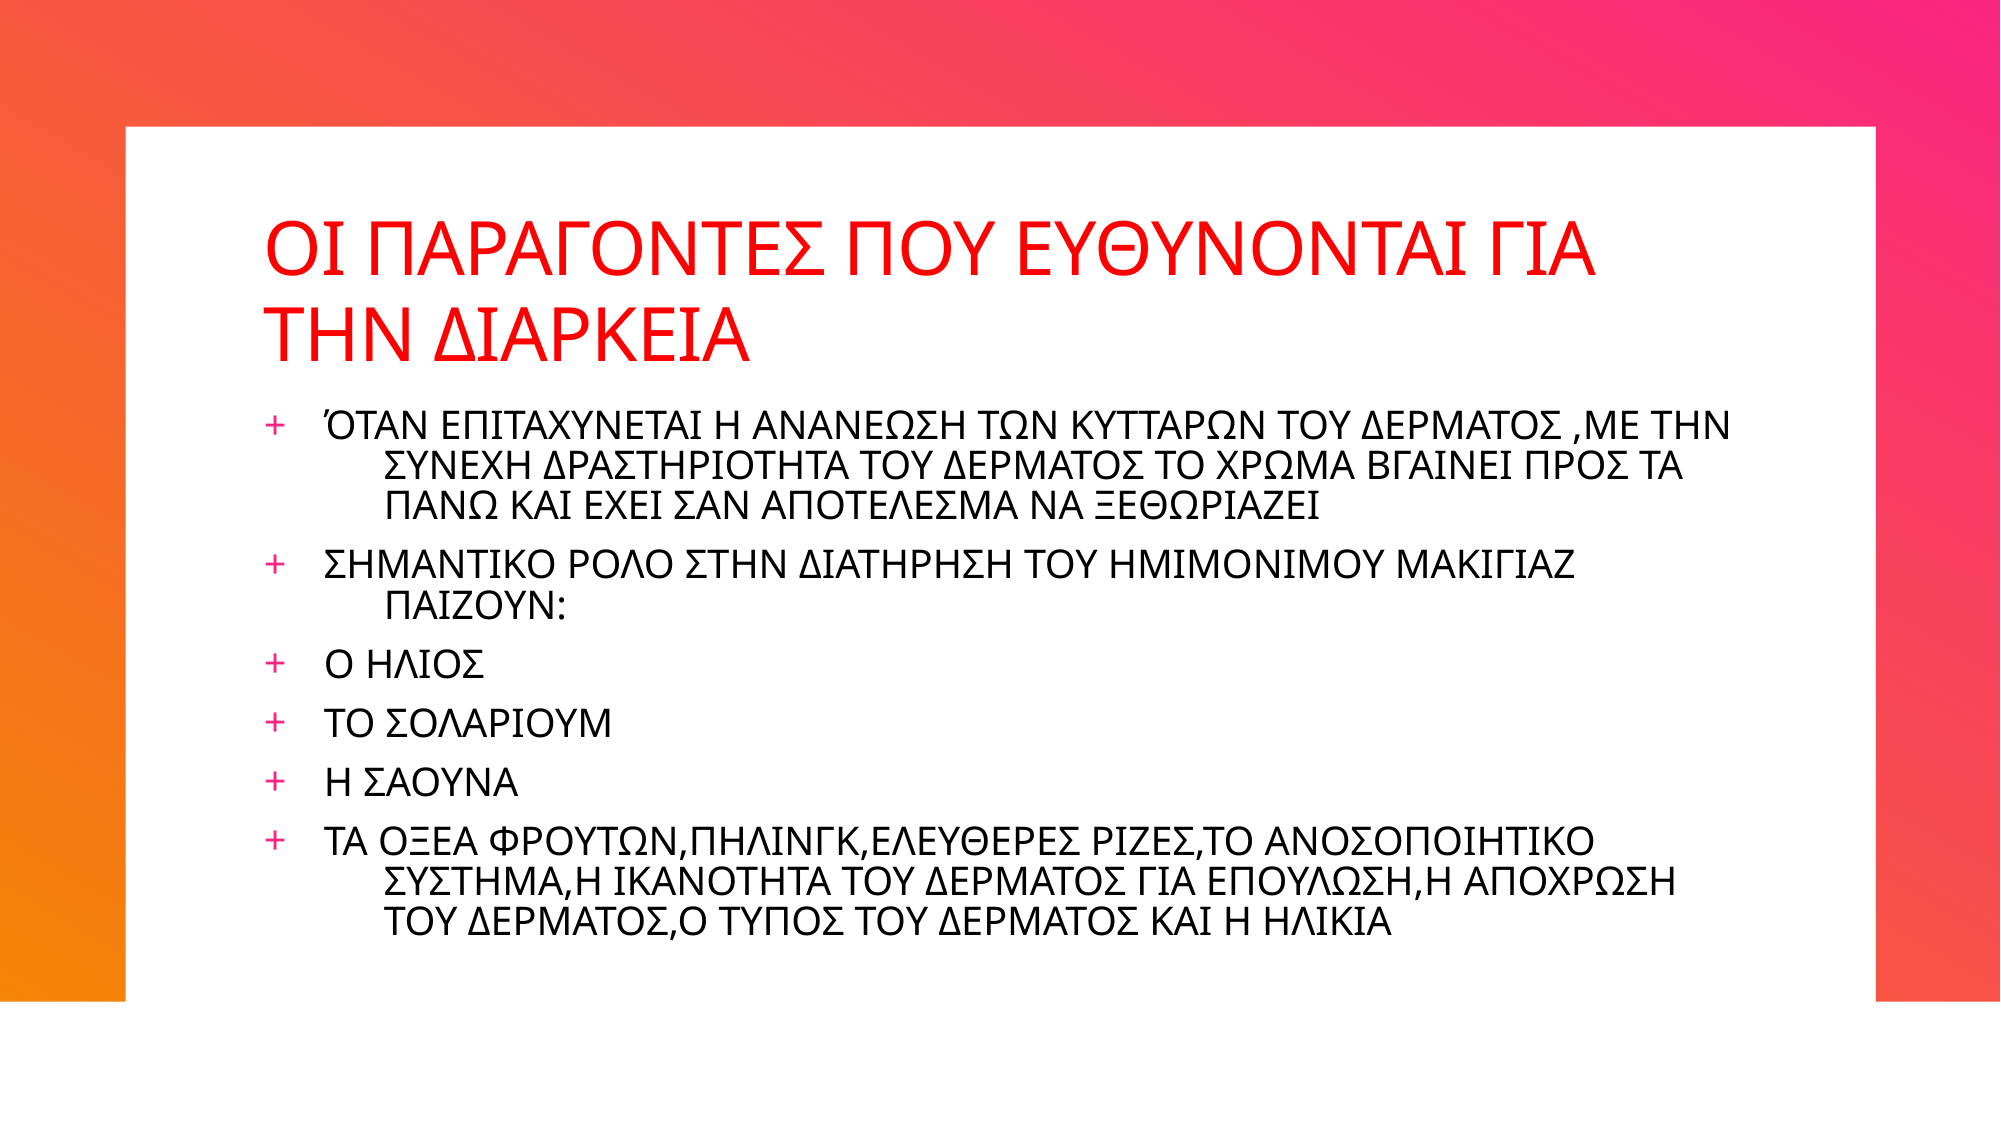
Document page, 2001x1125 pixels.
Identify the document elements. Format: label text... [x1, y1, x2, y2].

title ΟΙ ΠΑΡΑΓΟΝΤΕΣ ΠΟΥ ΕΥΘΥΝΟΝΤΑΙ ΓΙΑ ΤΗΝ ΔΙΑΡΚΕΙΑ [248, 200, 1749, 390]
list ΌΤΑΝ ΕΠΙΤΑΧΥΝΕΤΑΙ Η ΑΝΑΝΕΩΣΗ ΤΩΝ ΚΥΤΤΑΡΩΝ ΤΟΥ ΔΕΡΜΑΤΟΣ ,ΜΕ ΤΗΝ ΣΥΝΕΧΗ ΔΡΑΣΤΗΡΙΟΤΗΤΑ ΤΟΥ ΔΕΡΜΑΤΟΣ ΤΟ ΧΡΩΜΑ ΒΓΑΙΝΕΙ ΠΡΟΣ ΤΑ ΠΑΝΩ ΚΑΙ ΕΧΕΙ ΣΑΝ ΑΠΟΤΕΛΕΣΜΑ ΝΑ ΞΕΘΩΡΙΑΖΕΙ ΣΗΜΑΝΤΙΚΟ ΡΟΛΟ ΣΤΗΝ ΔΙΑΤΗΡΗΣΗ ΤΟΥ ΗΜΙΜΟΝΙΜΟΥ ΜΑΚΙΓΙΑΖ ΠΑΙΖΟΥΝ: Ο ΗΛΙΟΣ ΤΟ ΣΟΛΑΡΙΟΥΜ Η ΣΑΟΥΝΑ ΤΑ ΟΞΕΑ ΦΡΟΥΤΩΝ,ΠΗΛΙΝΓΚ,ΕΛΕΥΘΕΡΕΣ ΡΙΖΕΣ,ΤΟ ΑΝΟΣΟΠΟΙΗΤΙΚΟ ΣΥΣΤΗΜΑ,Η ΙΚΑΝΟΤΗΤΑ ΤΟΥ ΔΕΡΜΑΤΟΣ ΓΙΑ ΕΠΟΥΛΩΣΗ,Η ΑΠΟΧΡΩΣΗ ΤΟΥ ΔΕΡΜΑΤΟΣ,Ο ΤΥΠΟΣ ΤΟΥ ΔΕΡΜΑΤΟΣ ΚΑΙ Η ΗΛΙΚΙΑ [248, 399, 1749, 953]
